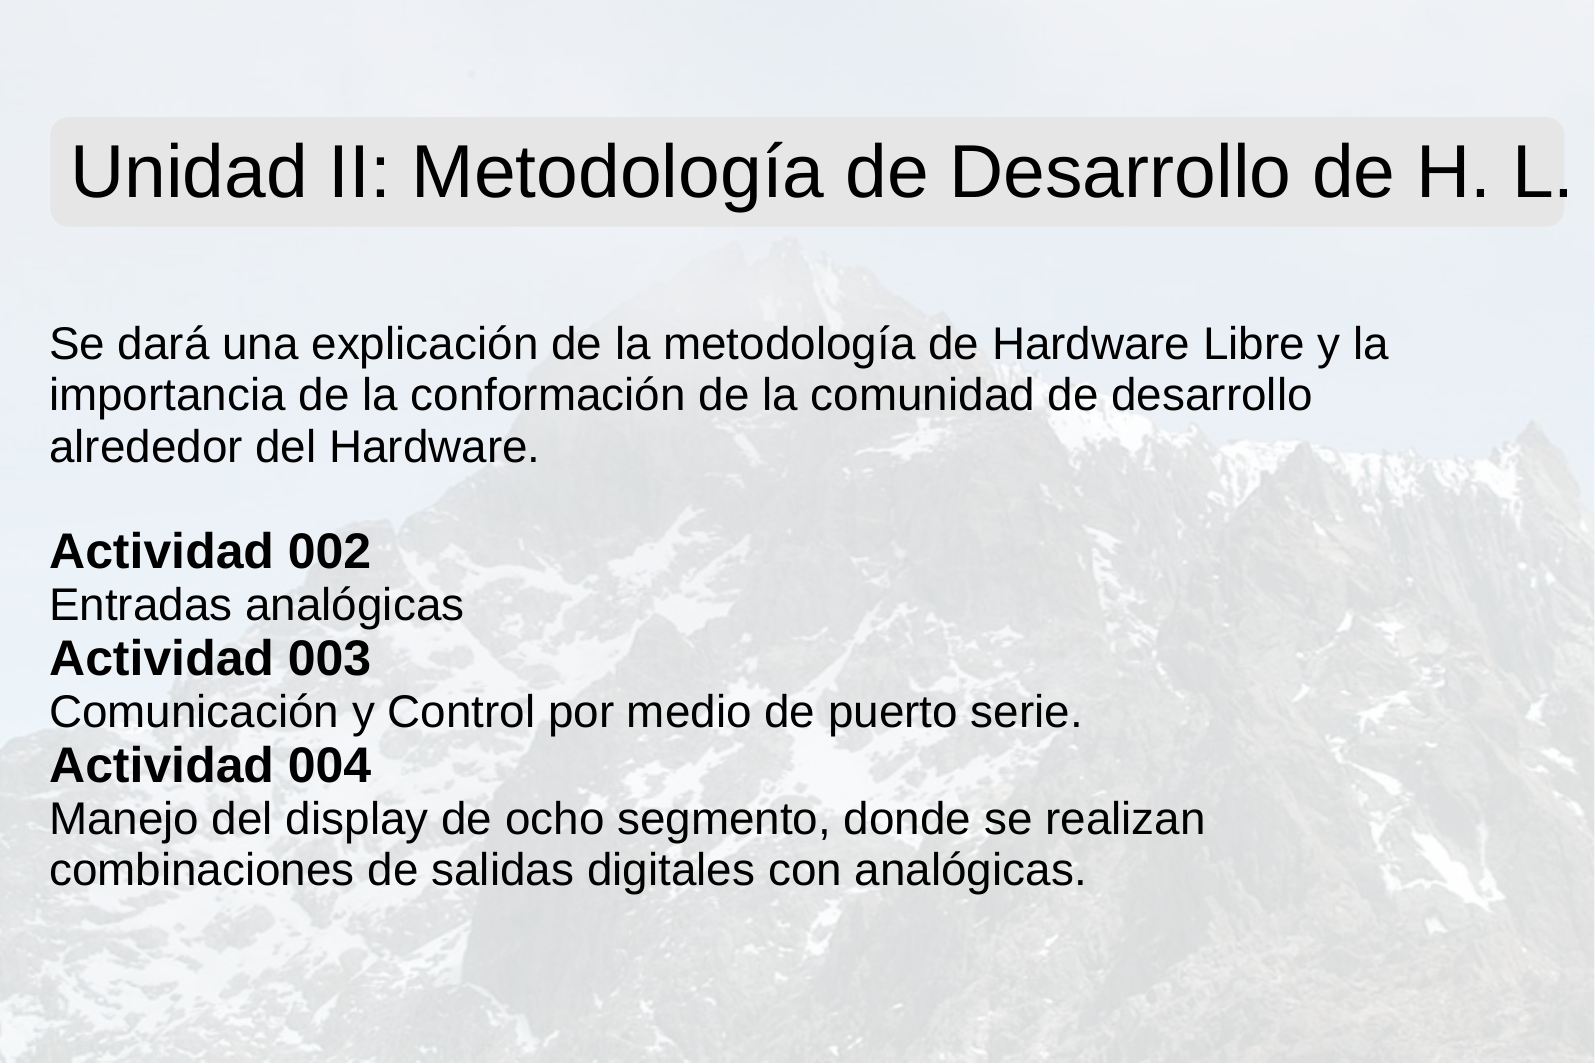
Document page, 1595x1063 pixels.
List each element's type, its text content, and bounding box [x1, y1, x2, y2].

text_box Se dará una explicación de la metodología de Hardware Libre y la importancia de la conformación de la comunidad de desarrollo alrededor del Hardware. Actividad 002 Entradas analógicas Actividad 003 Comunicación y Control por medio de puerto serie. Actividad 004 Manejo del display de ocho segmento, donde se realizan combinaciones de salidas digitales con analógicas. [34, 310, 1528, 1026]
text_box Unidad II: Metodología de Desarrollo de H. L. [50, 117, 1565, 227]
